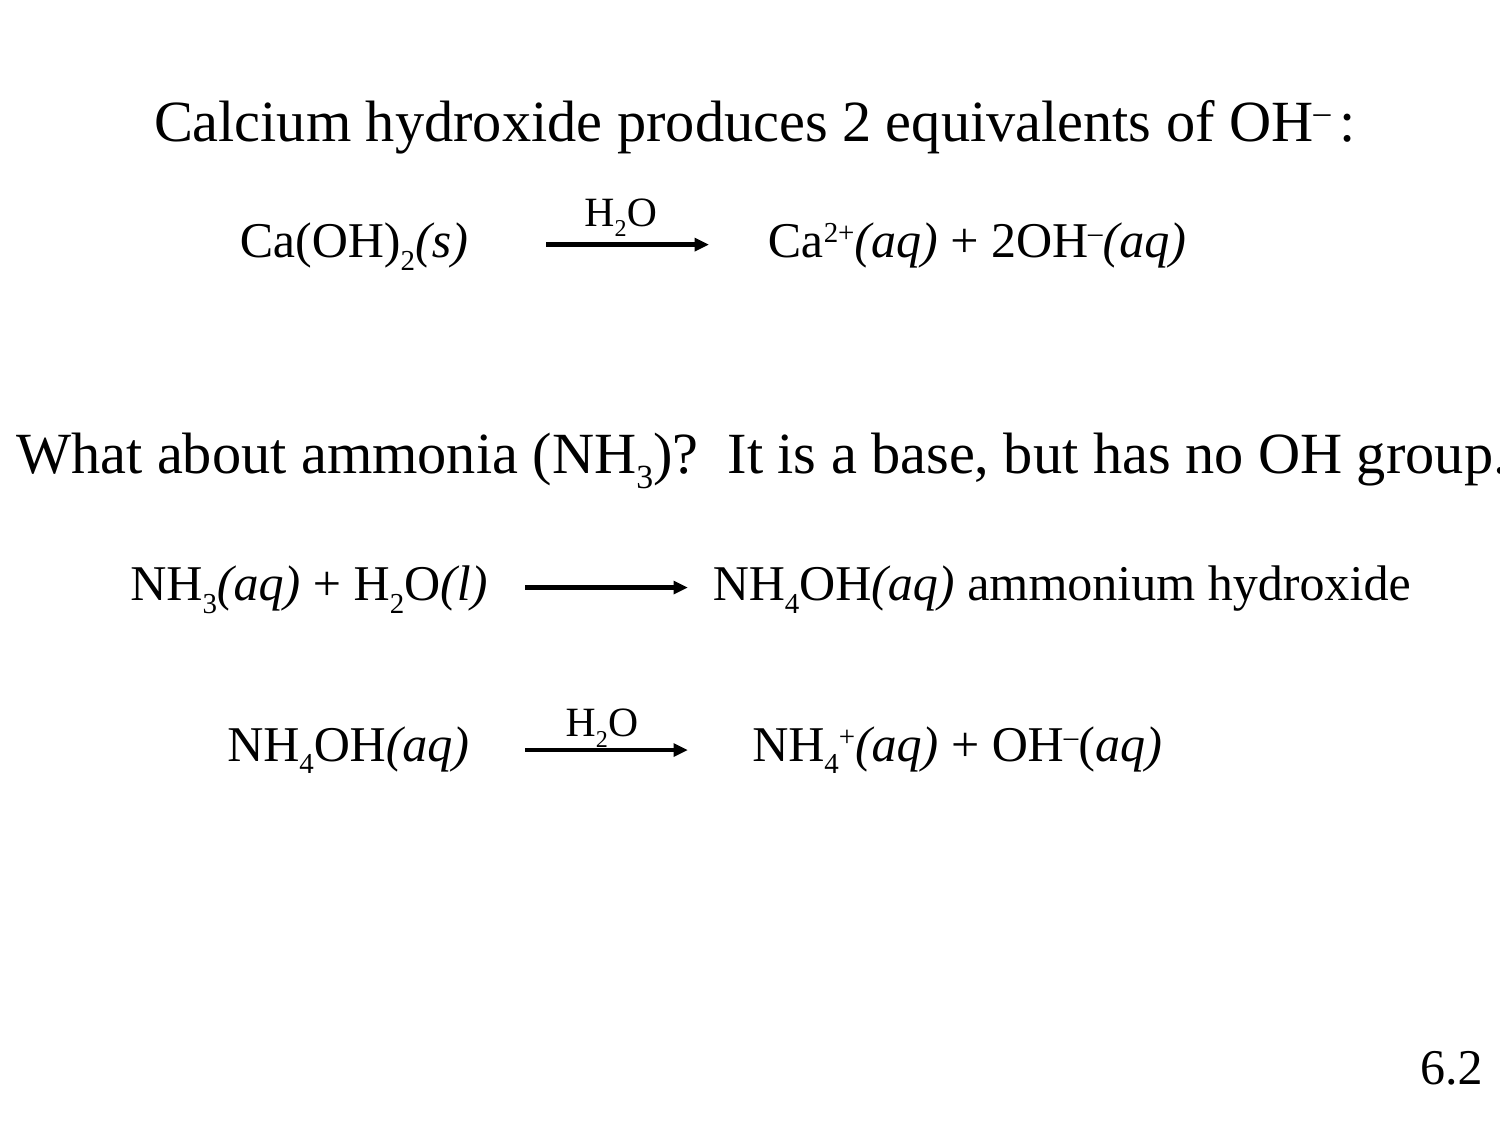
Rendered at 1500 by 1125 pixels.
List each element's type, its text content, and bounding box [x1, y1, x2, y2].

text_box H2O [569, 176, 672, 249]
text_box What about ammonia (NH3)? It is a base, but has no OH group. [1, 337, 1500, 503]
text_box NH3(aq) + H2O(l) NH4OH(aq) ammonium hydroxide [115, 483, 1439, 627]
text_box Calcium hydroxide produces 2 equivalents of OH– : [139, 75, 1371, 161]
text_box 6.2 [1405, 1026, 1498, 1103]
text_box Ca(OH)2(s) Ca2+(aq) + 2OH–(aq) [224, 199, 1313, 284]
text_box H2O [550, 687, 654, 760]
text_box NH4OH(aq) NH4+(aq) + OH–(aq) [212, 703, 1313, 788]
